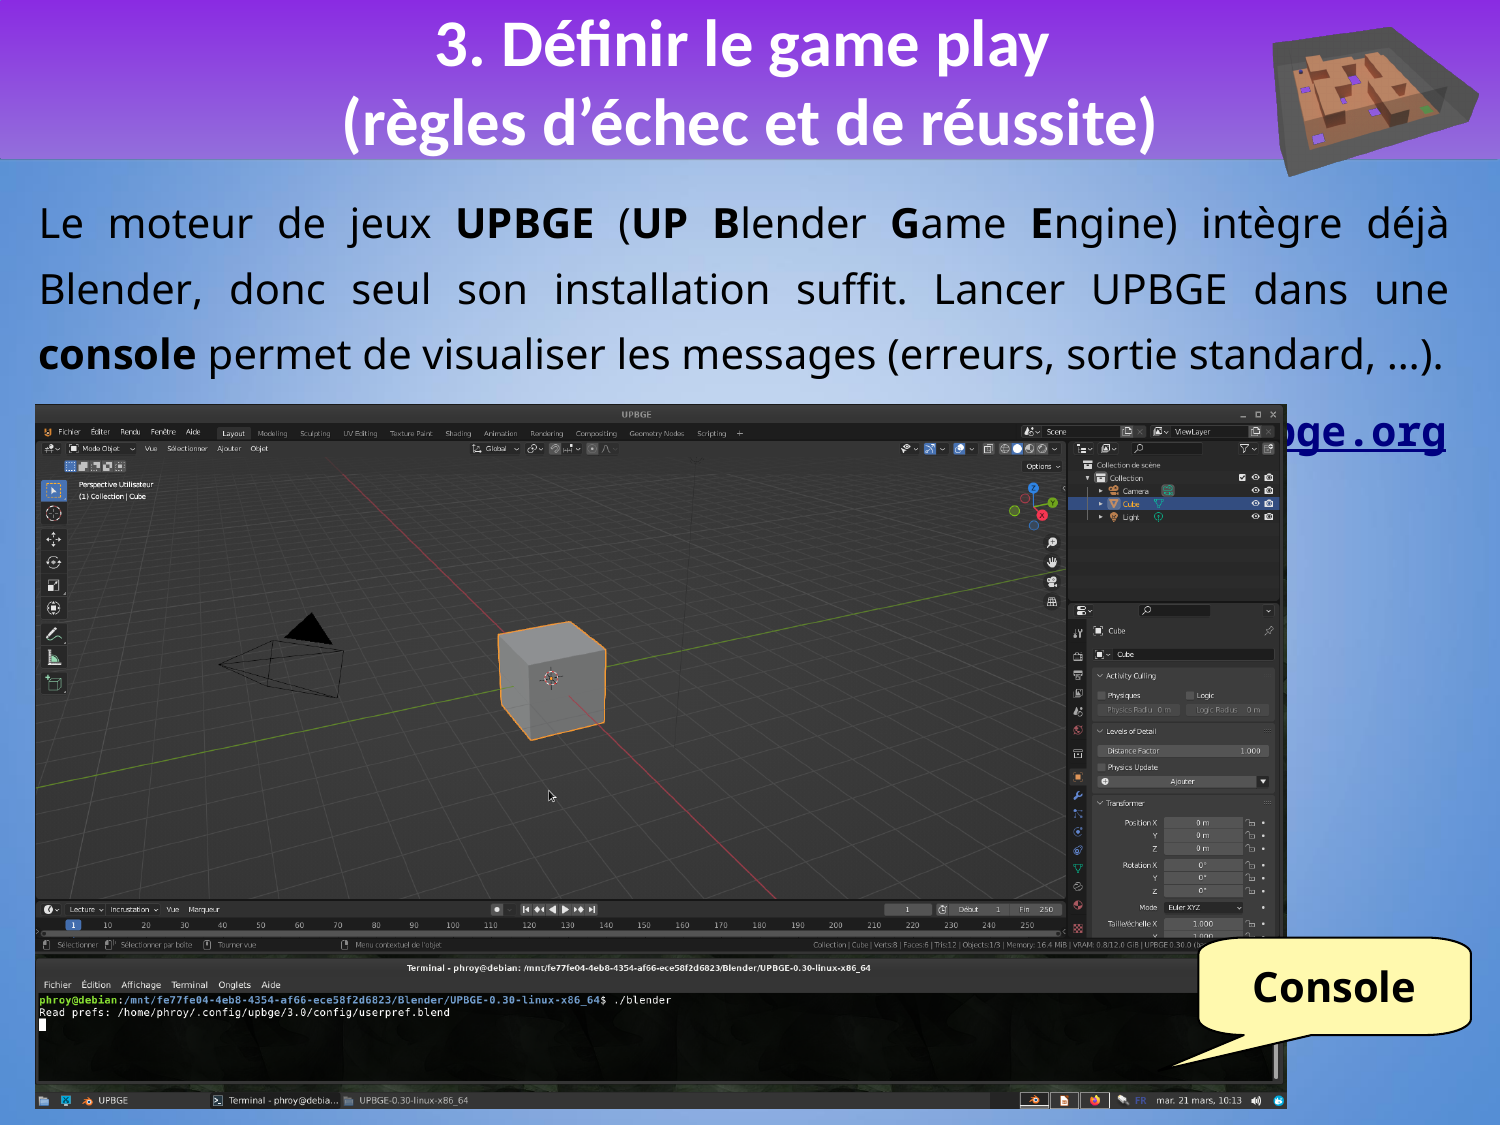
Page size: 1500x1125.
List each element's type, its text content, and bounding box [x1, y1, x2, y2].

text_box 3. Définir le game play (règles d’échec et de réussite) [0, 0, 1500, 159]
text_box Console [1158, 937, 1471, 1071]
text_box Le moteur de jeux UPBGE (UP Blender Game Engine) intègre déjà Blender, donc seul son installation suffit. Lancer UPBGE dans une console permet de visualiser les messages (erreurs, sortie standard, …). UPBGE (version 0.3+) ce trouve à cette adresse : https://upbge.org [23, 178, 1465, 395]
picture [0, 27, 1500, 1125]
